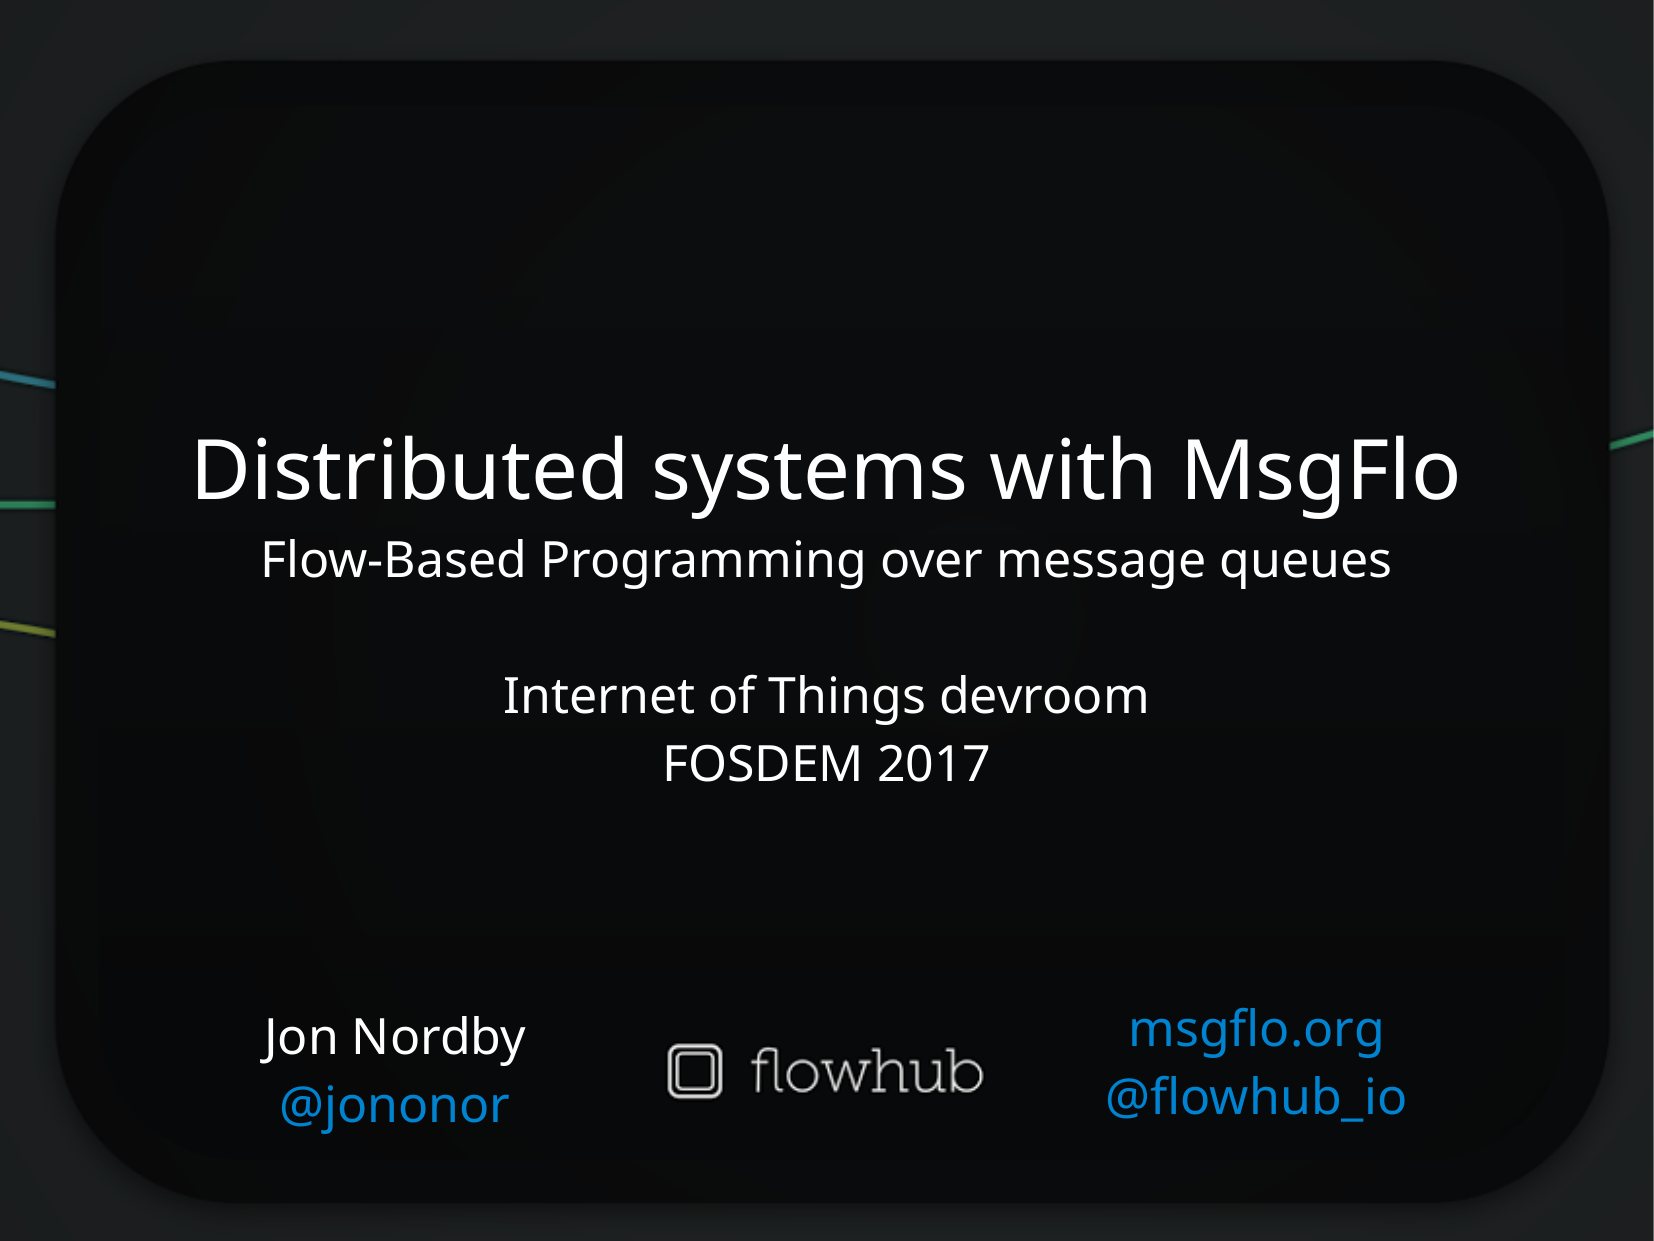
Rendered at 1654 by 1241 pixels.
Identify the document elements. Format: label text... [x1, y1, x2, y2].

text_box Jon Nordby @jononor [165, 1010, 626, 1128]
subtitle Distributed systems with MsgFlo Flow-Based Programming over message queues Internet of Things devroom FOSDEM 2017 [82, 290, 1571, 1010]
text_box msgflo.org @flowhub_io [1080, 973, 1434, 1149]
picture [0, 0, 1654, 1241]
